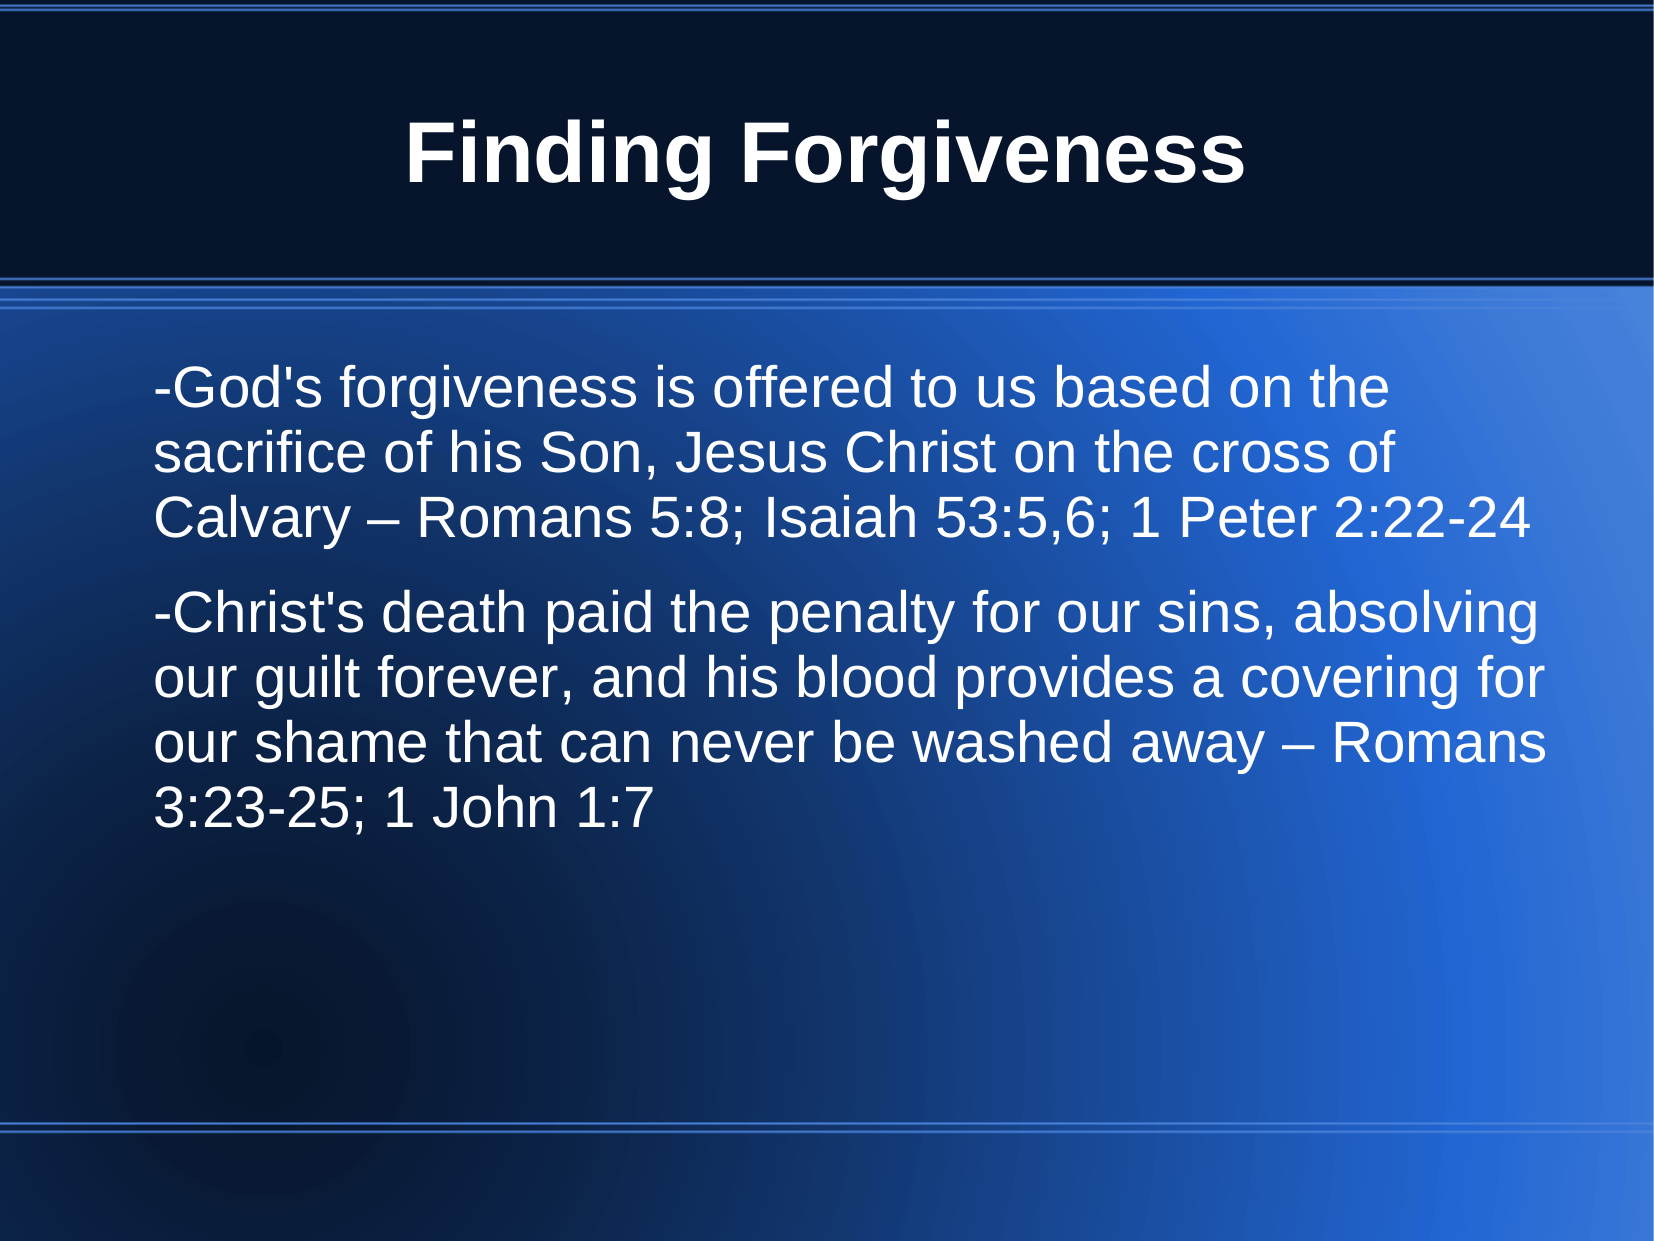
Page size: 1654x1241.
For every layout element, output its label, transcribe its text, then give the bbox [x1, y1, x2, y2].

list -God's forgiveness is offered to us based on the sacrifice of his Son, Jesus Christ on the cross of Calvary – Romans 5:8; Isaiah 53:5,6; 1 Peter 2:22-24 -Christ's death paid the penalty for our sins, absolving our guilt forever, and his blood provides a covering for our shame that can never be washed away – Romans 3:23-25; 1 John 1:7 [82, 355, 1571, 1058]
picture [0, 0, 1654, 1241]
title Finding Forgiveness [82, 49, 1571, 257]
